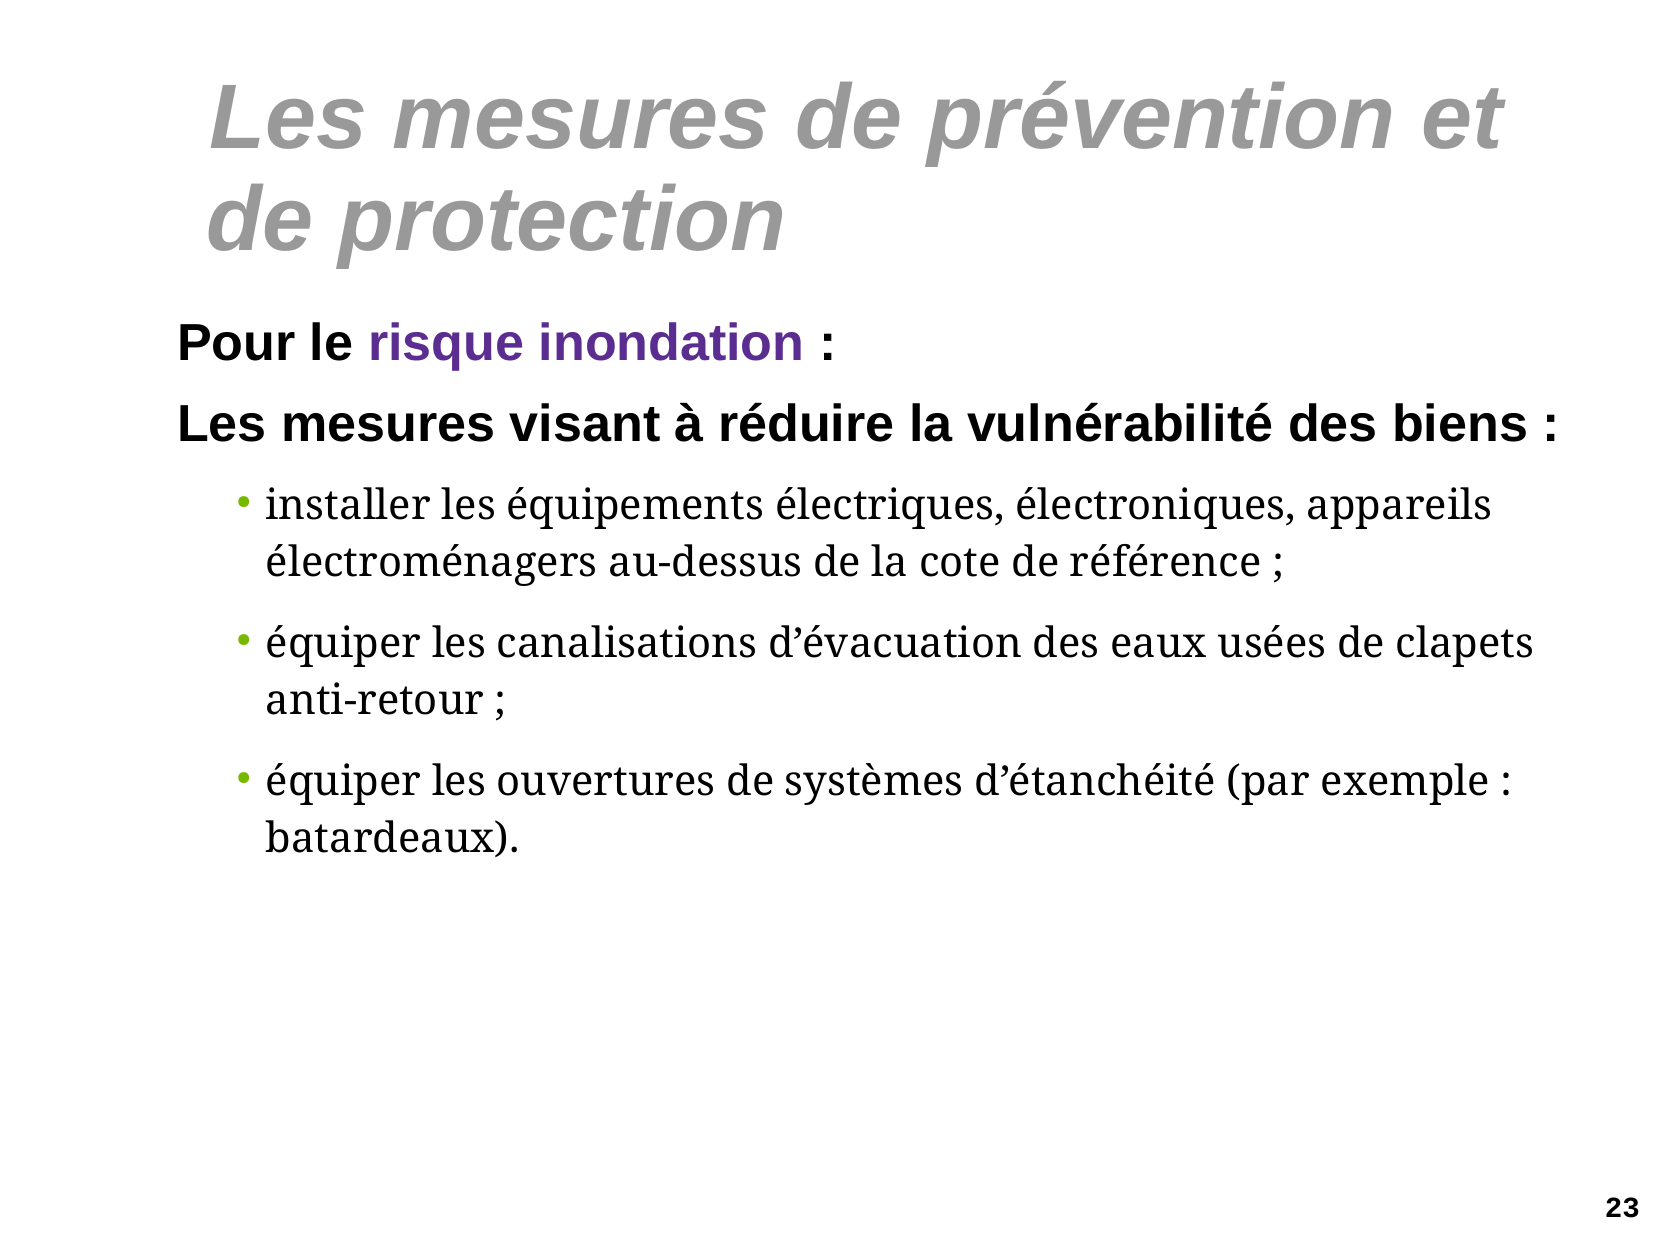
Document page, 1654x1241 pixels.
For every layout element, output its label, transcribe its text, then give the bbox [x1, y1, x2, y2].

title Les mesures de prévention et de protection [177, 65, 1625, 271]
list Pour le risque inondation : Les mesures visant à réduire la vulnérabilité des biens : installer les équipements électriques, électroniques, appareils électroménagers au-dessus de la cote de référence ; équiper les canalisations d’évacuation des eaux usées de clapets anti-retour ; équiper les ouvertures de systèmes d’étanchéité (par exemple : batardeaux). [177, 312, 1595, 811]
